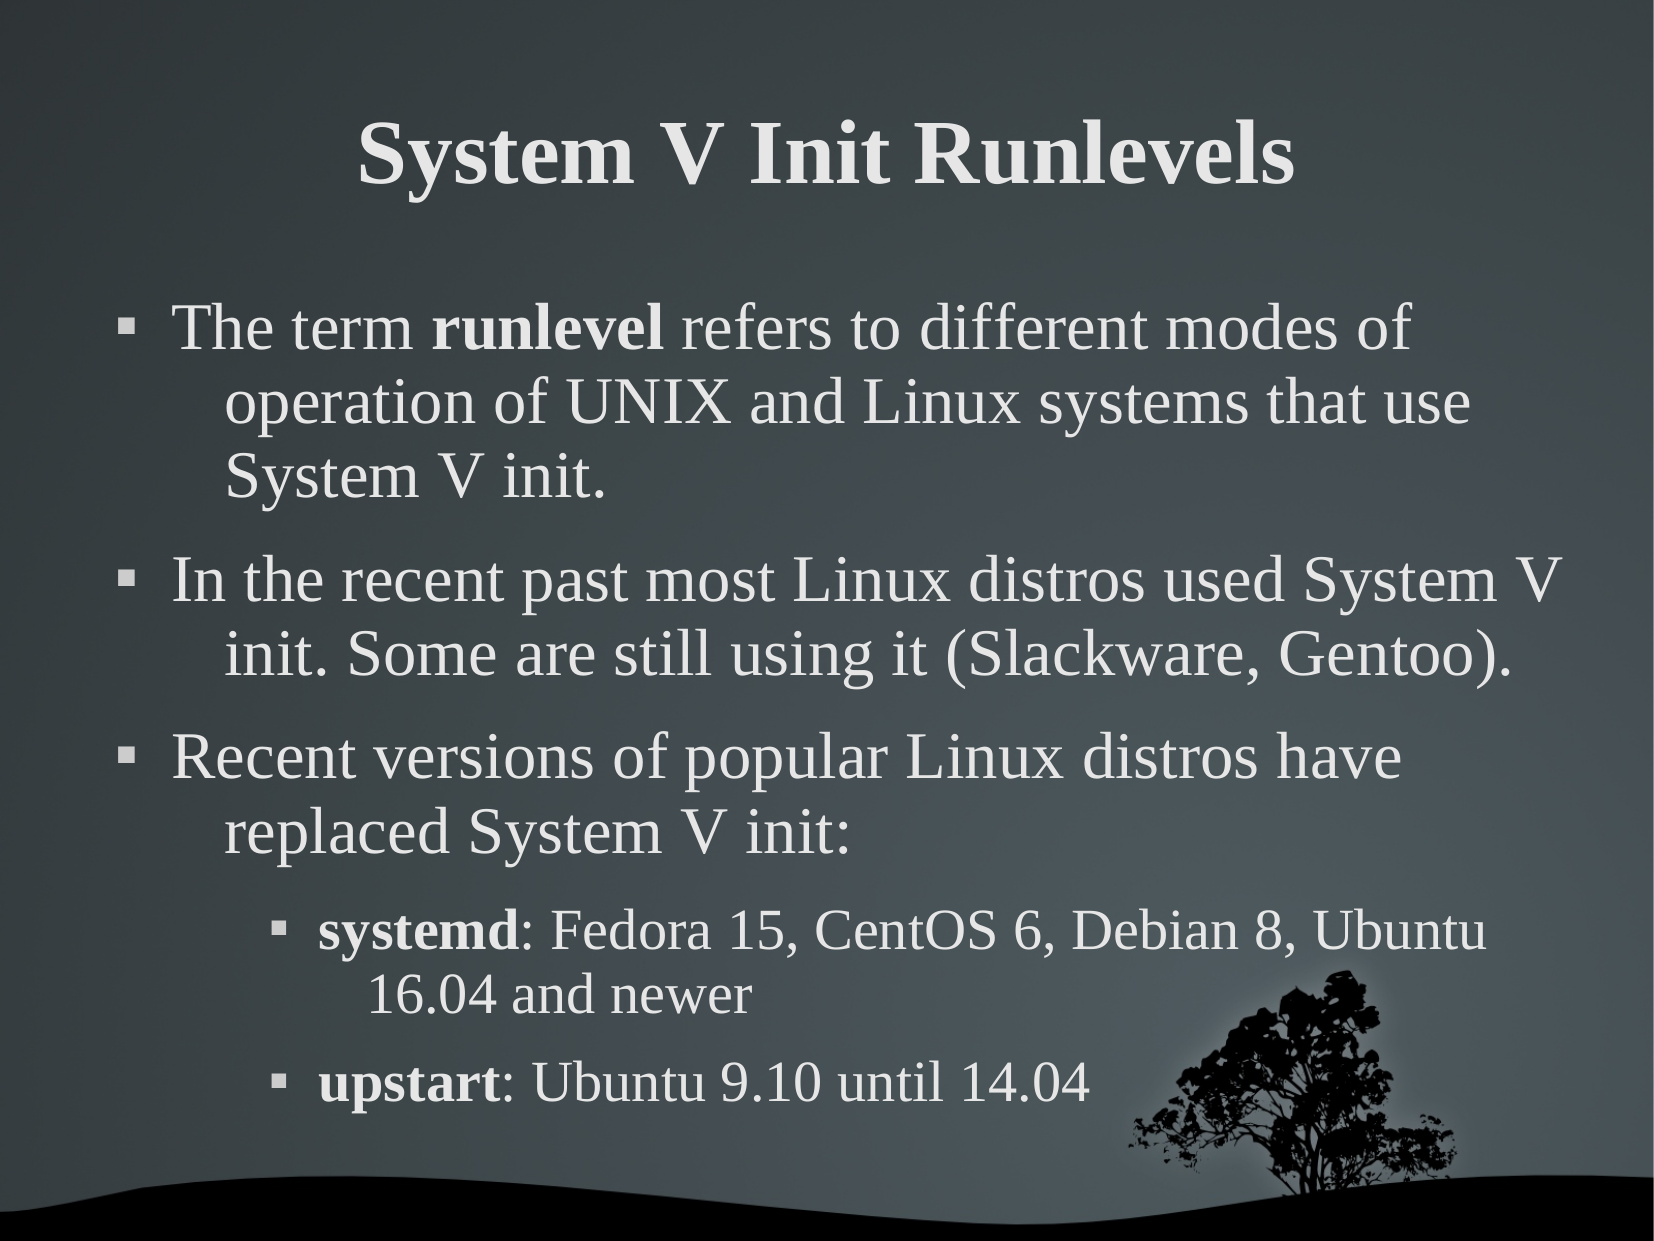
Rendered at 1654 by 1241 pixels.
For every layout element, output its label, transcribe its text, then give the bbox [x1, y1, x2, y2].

list The term runlevel refers to different modes of operation of UNIX and Linux systems that use System V init. In the recent past most Linux distros used System V init. Some are still using it (Slackware, Gentoo). Recent versions of popular Linux distros have replaced System V init: systemd: Fedora 15, CentOS 6, Debian 8, Ubuntu 16.04 and newer upstart: Ubuntu 9.10 until 14.04 [82, 290, 1571, 1201]
picture [0, 0, 1654, 1241]
title System V Init Runlevels [82, 49, 1571, 257]
